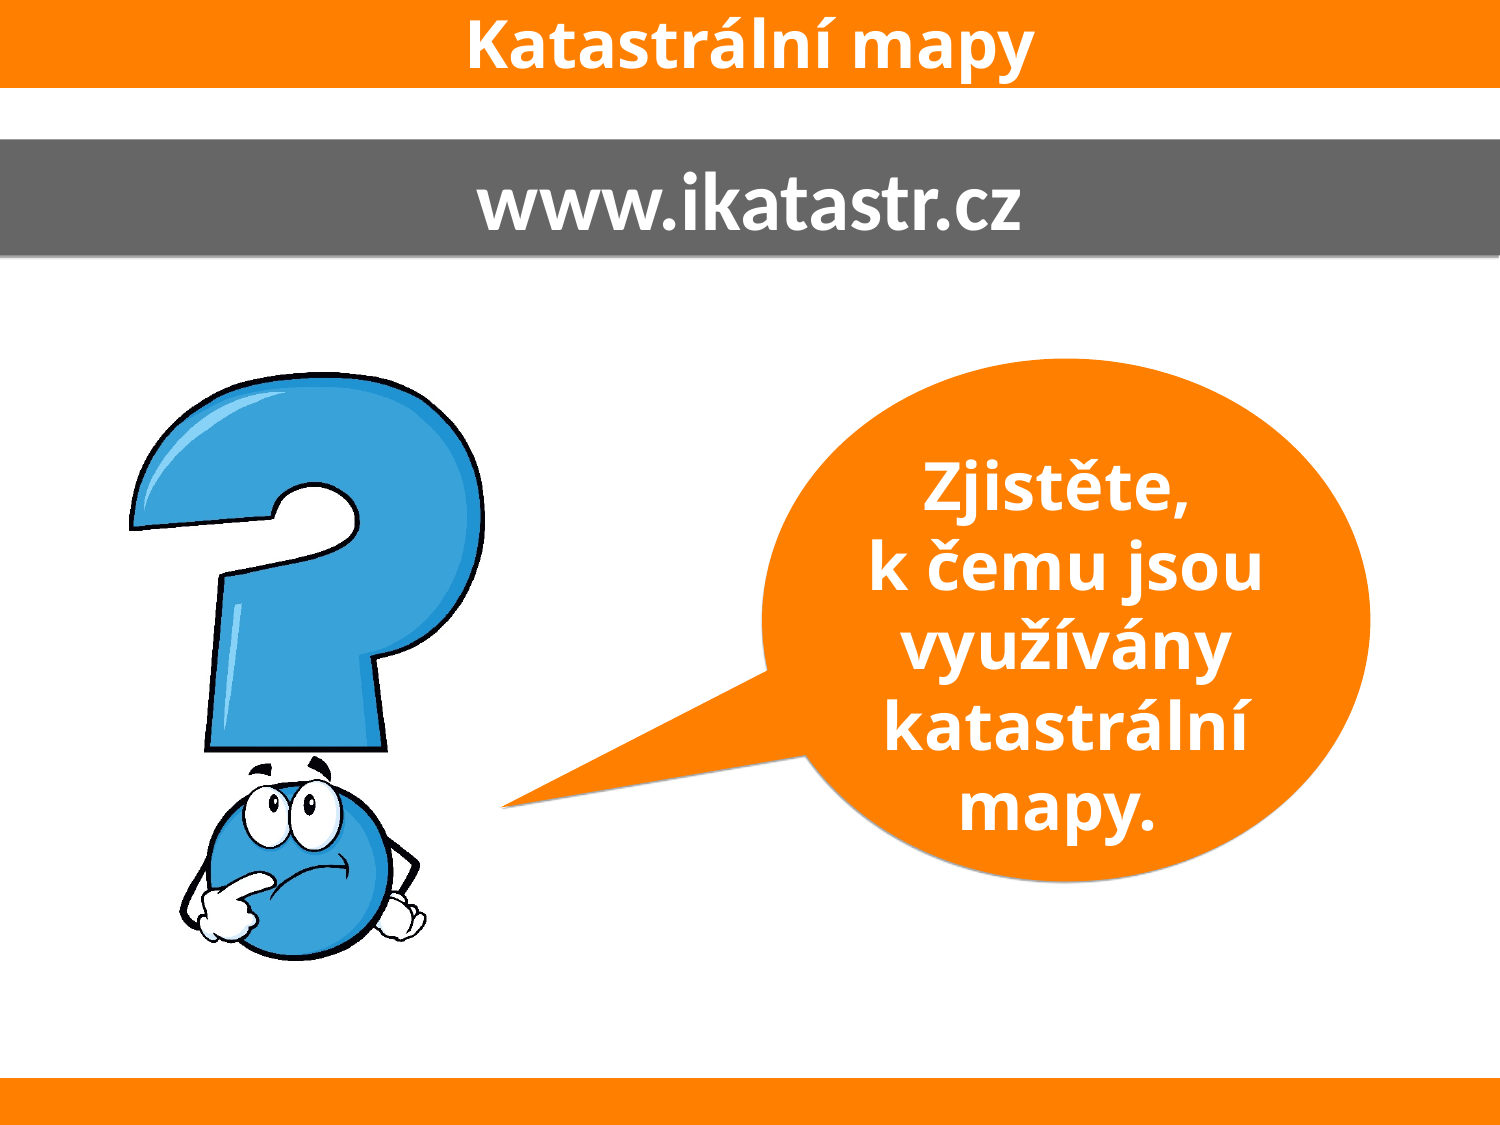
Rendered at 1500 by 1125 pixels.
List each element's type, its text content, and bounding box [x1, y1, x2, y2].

text_box Zjistěte, k čemu jsou využívány katastrální mapy. [500, 358, 1371, 882]
picture [129, 372, 485, 961]
text_box Katastrální mapy [0, 0, 1500, 88]
text_box [0, 1078, 1500, 1125]
text_box www.ikatastr.cz [0, 139, 1500, 256]
